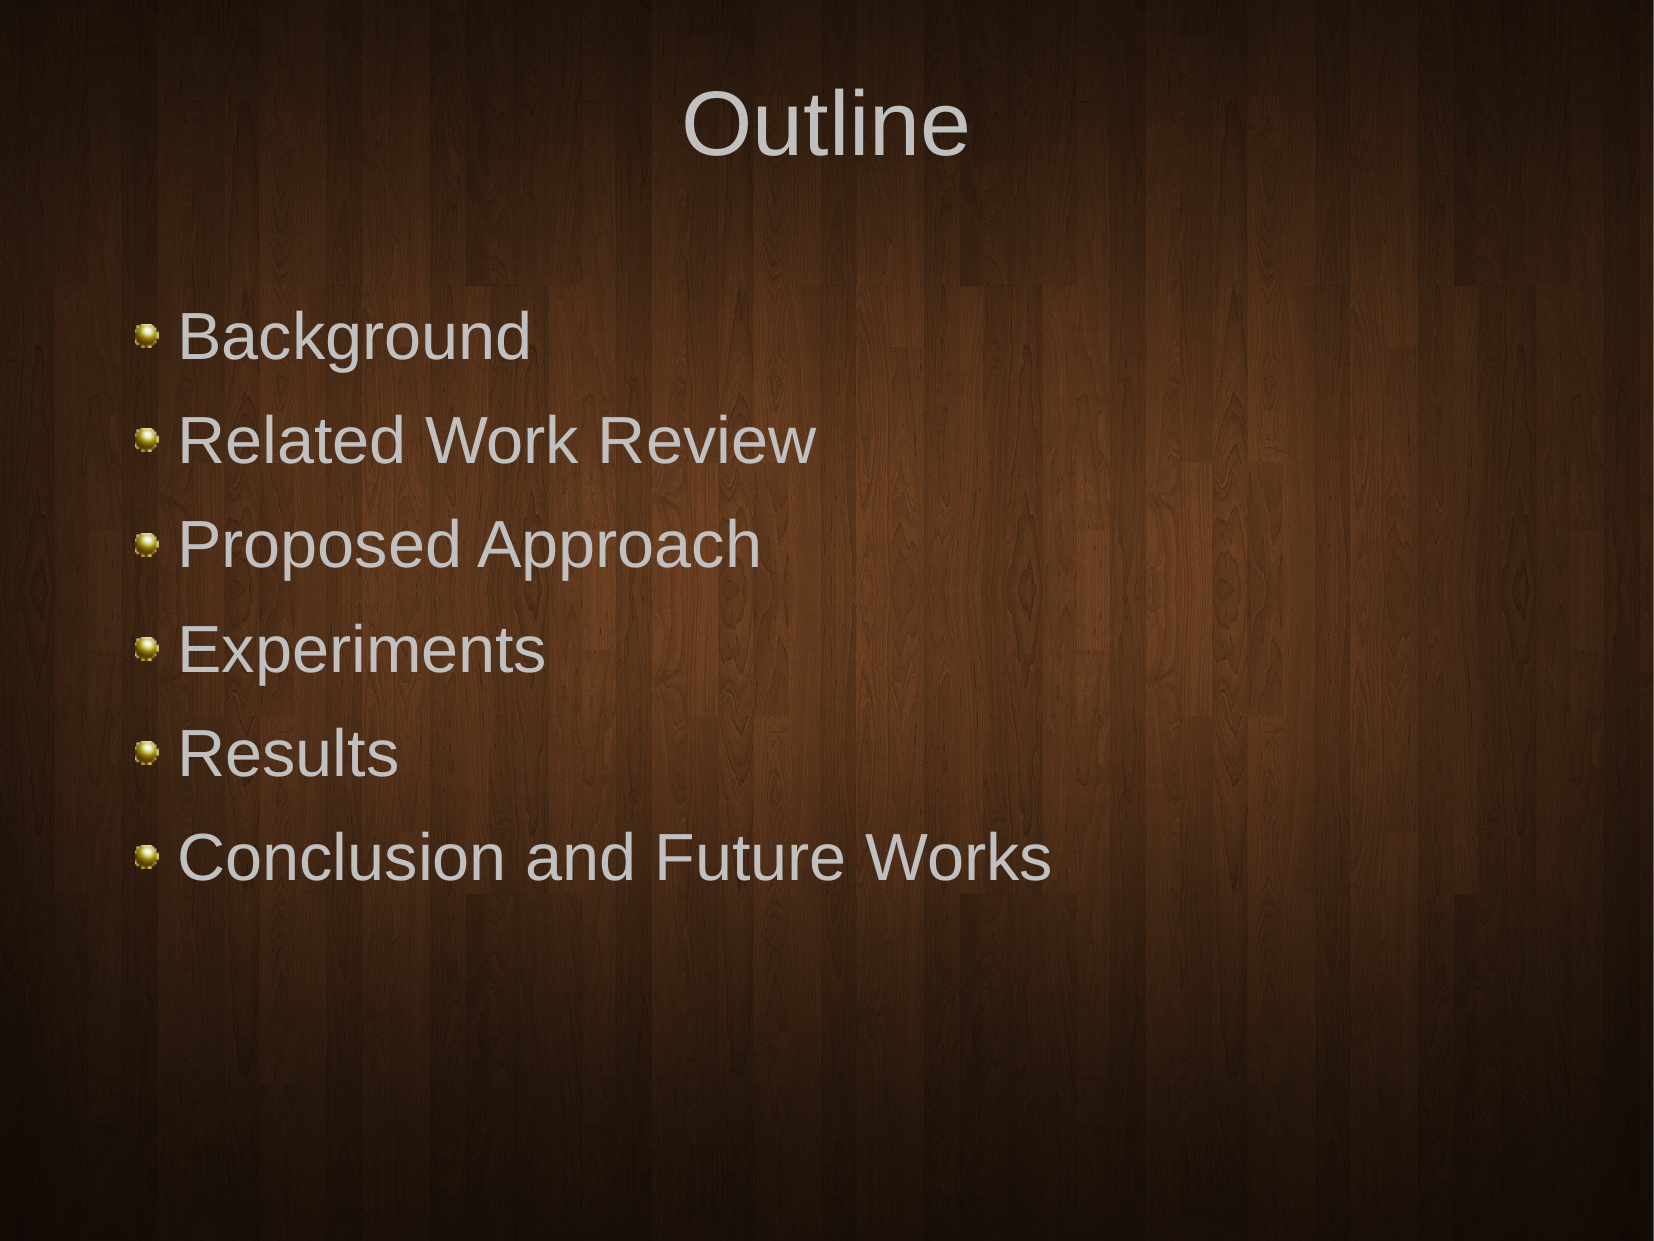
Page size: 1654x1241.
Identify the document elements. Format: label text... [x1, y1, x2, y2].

picture [0, 0, 1654, 1241]
title Outline [82, 19, 1571, 227]
list Background Related Work Review Proposed Approach Experiments Results Conclusion and Future Works [135, 213, 1560, 1111]
